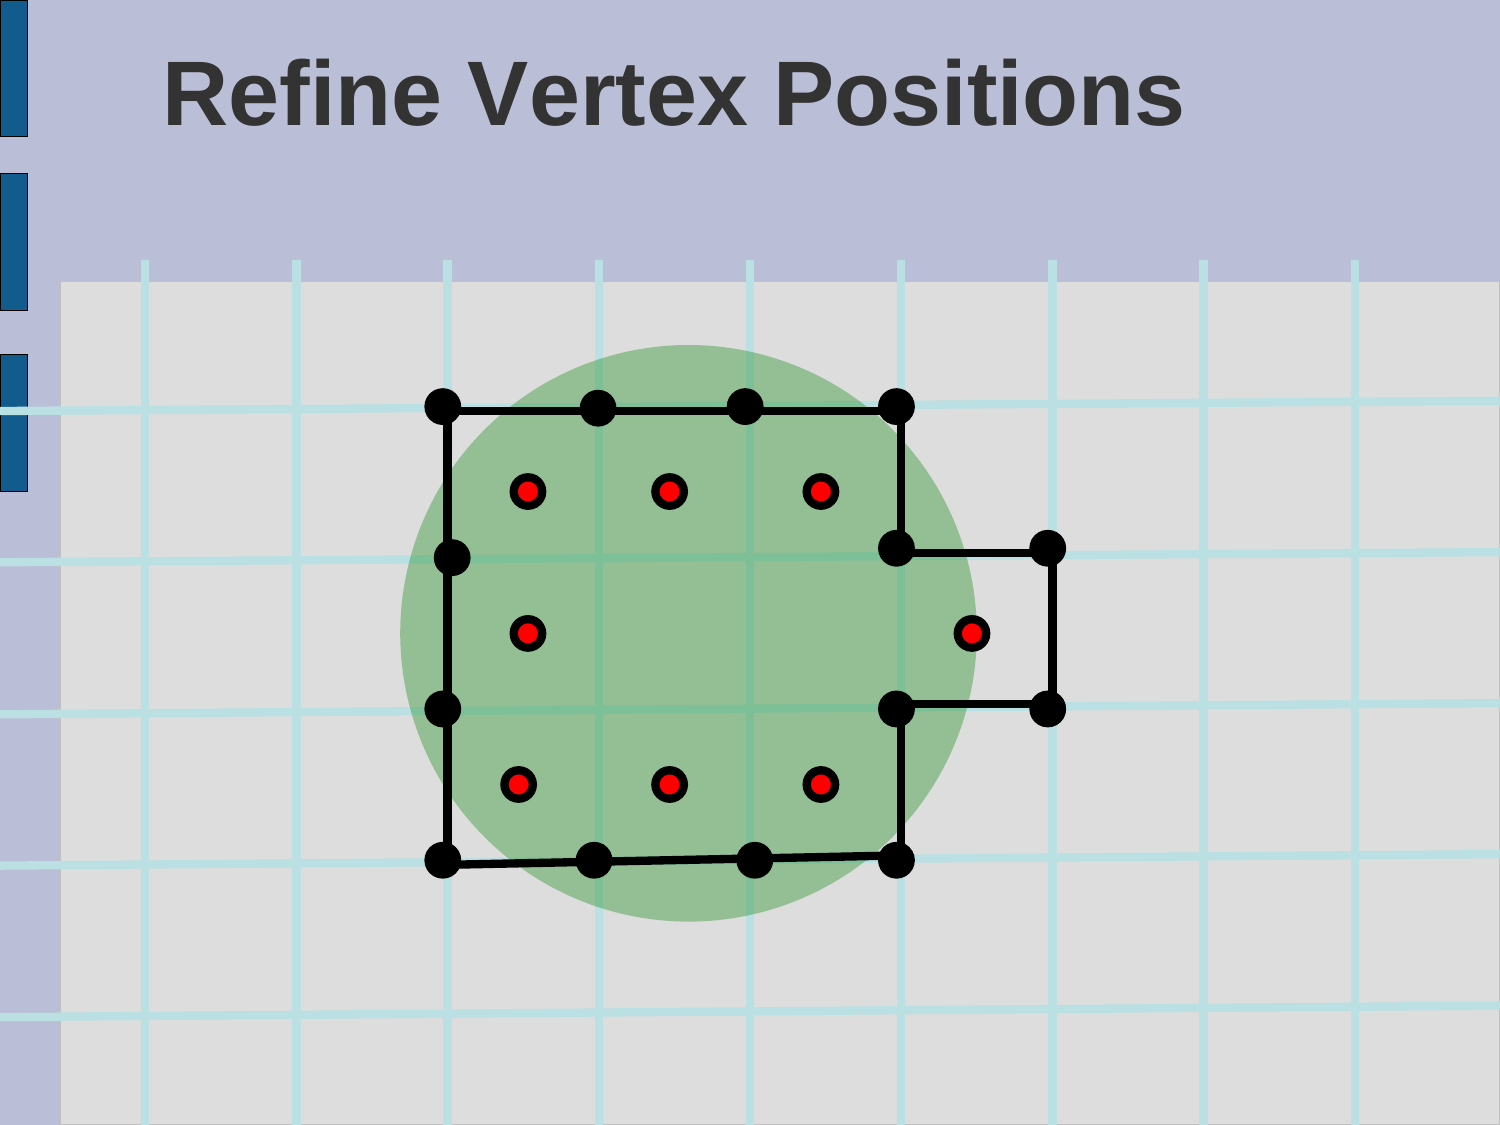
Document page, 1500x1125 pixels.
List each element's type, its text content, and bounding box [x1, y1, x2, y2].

text_box [882, 392, 911, 421]
title Refine Vertex Positions [0, 0, 1351, 188]
text_box [882, 846, 911, 875]
text_box [1033, 534, 1062, 559]
text_box [428, 846, 458, 875]
text_box [1036, 557, 1048, 563]
text_box [428, 392, 458, 421]
text_box [1033, 694, 1062, 724]
text_box [400, 345, 987, 922]
